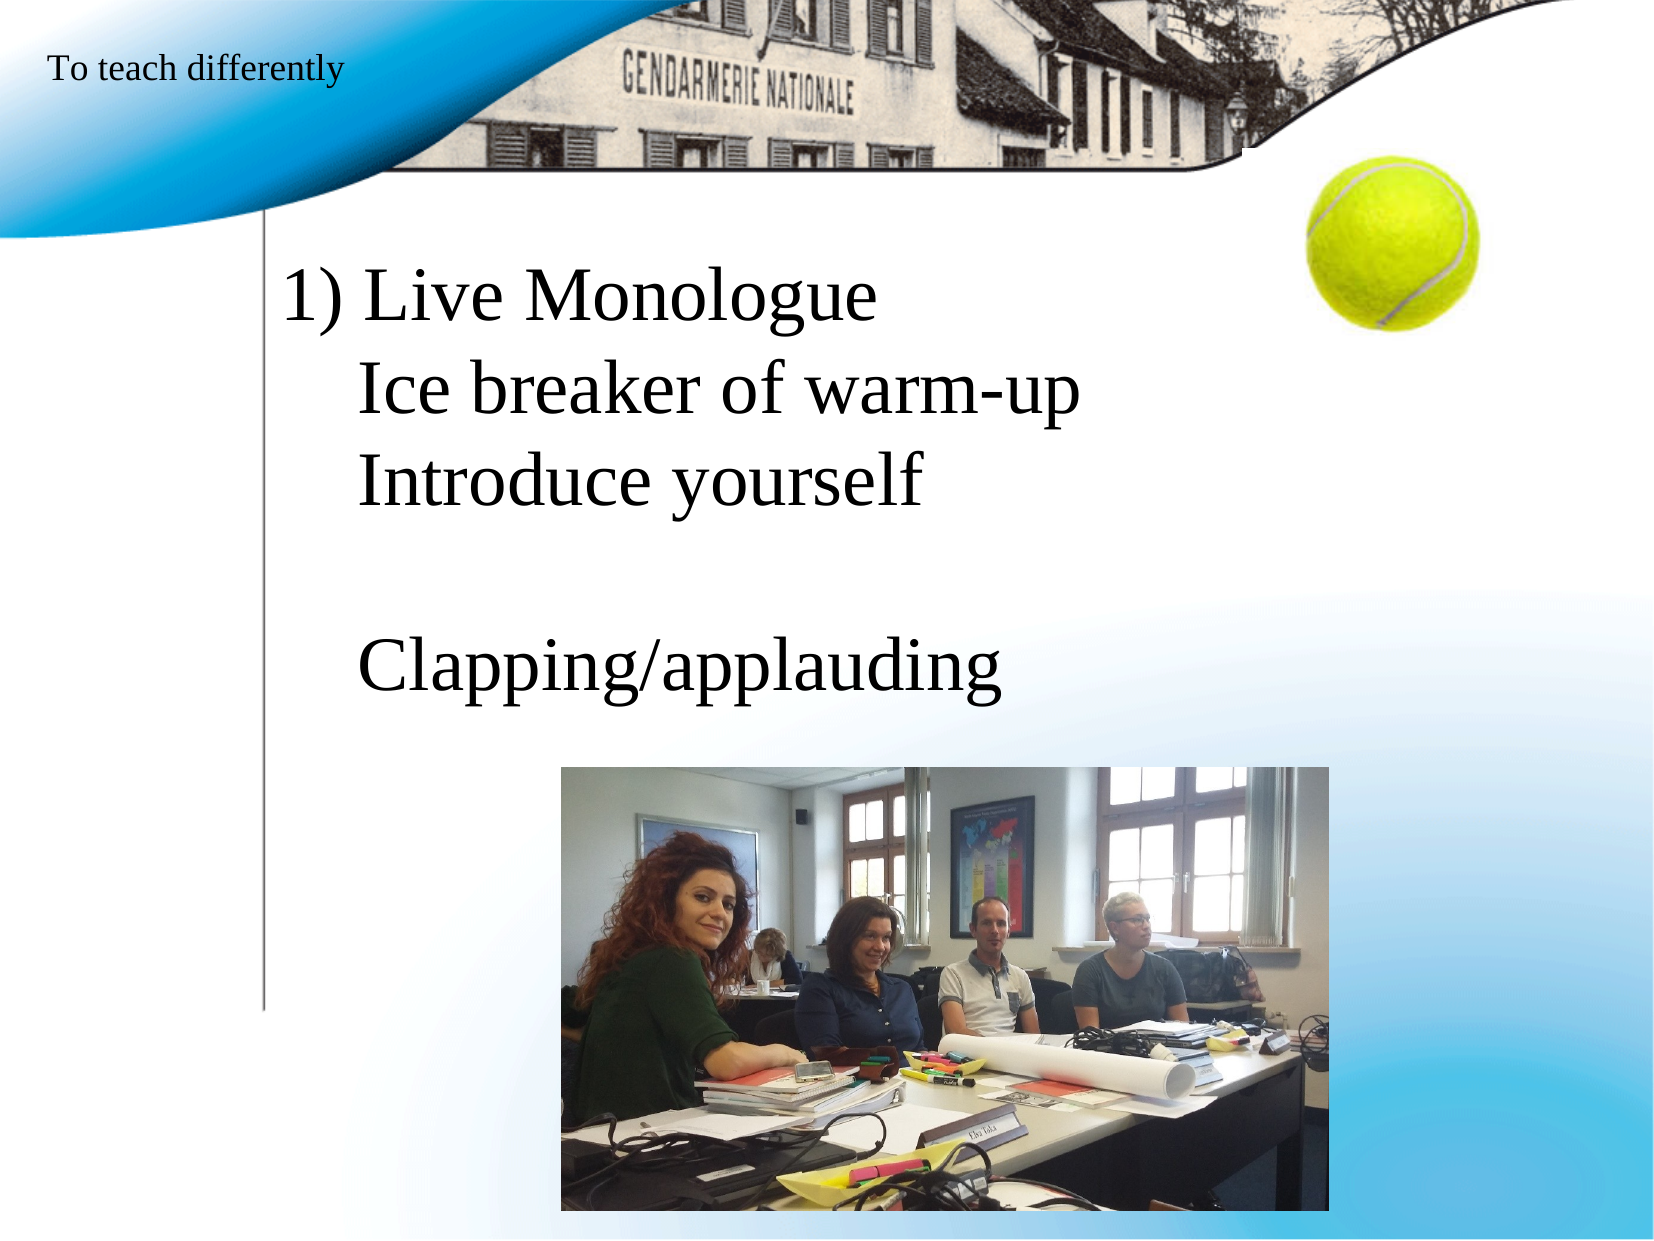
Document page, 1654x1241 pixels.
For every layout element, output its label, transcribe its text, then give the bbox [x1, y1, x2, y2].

text_box 1) Live Monologue Ice breaker of warm-up Introduce yourself Clapping/applauding [265, 236, 1654, 899]
picture [0, 0, 1654, 1241]
text_box To teach differently [32, 35, 443, 96]
